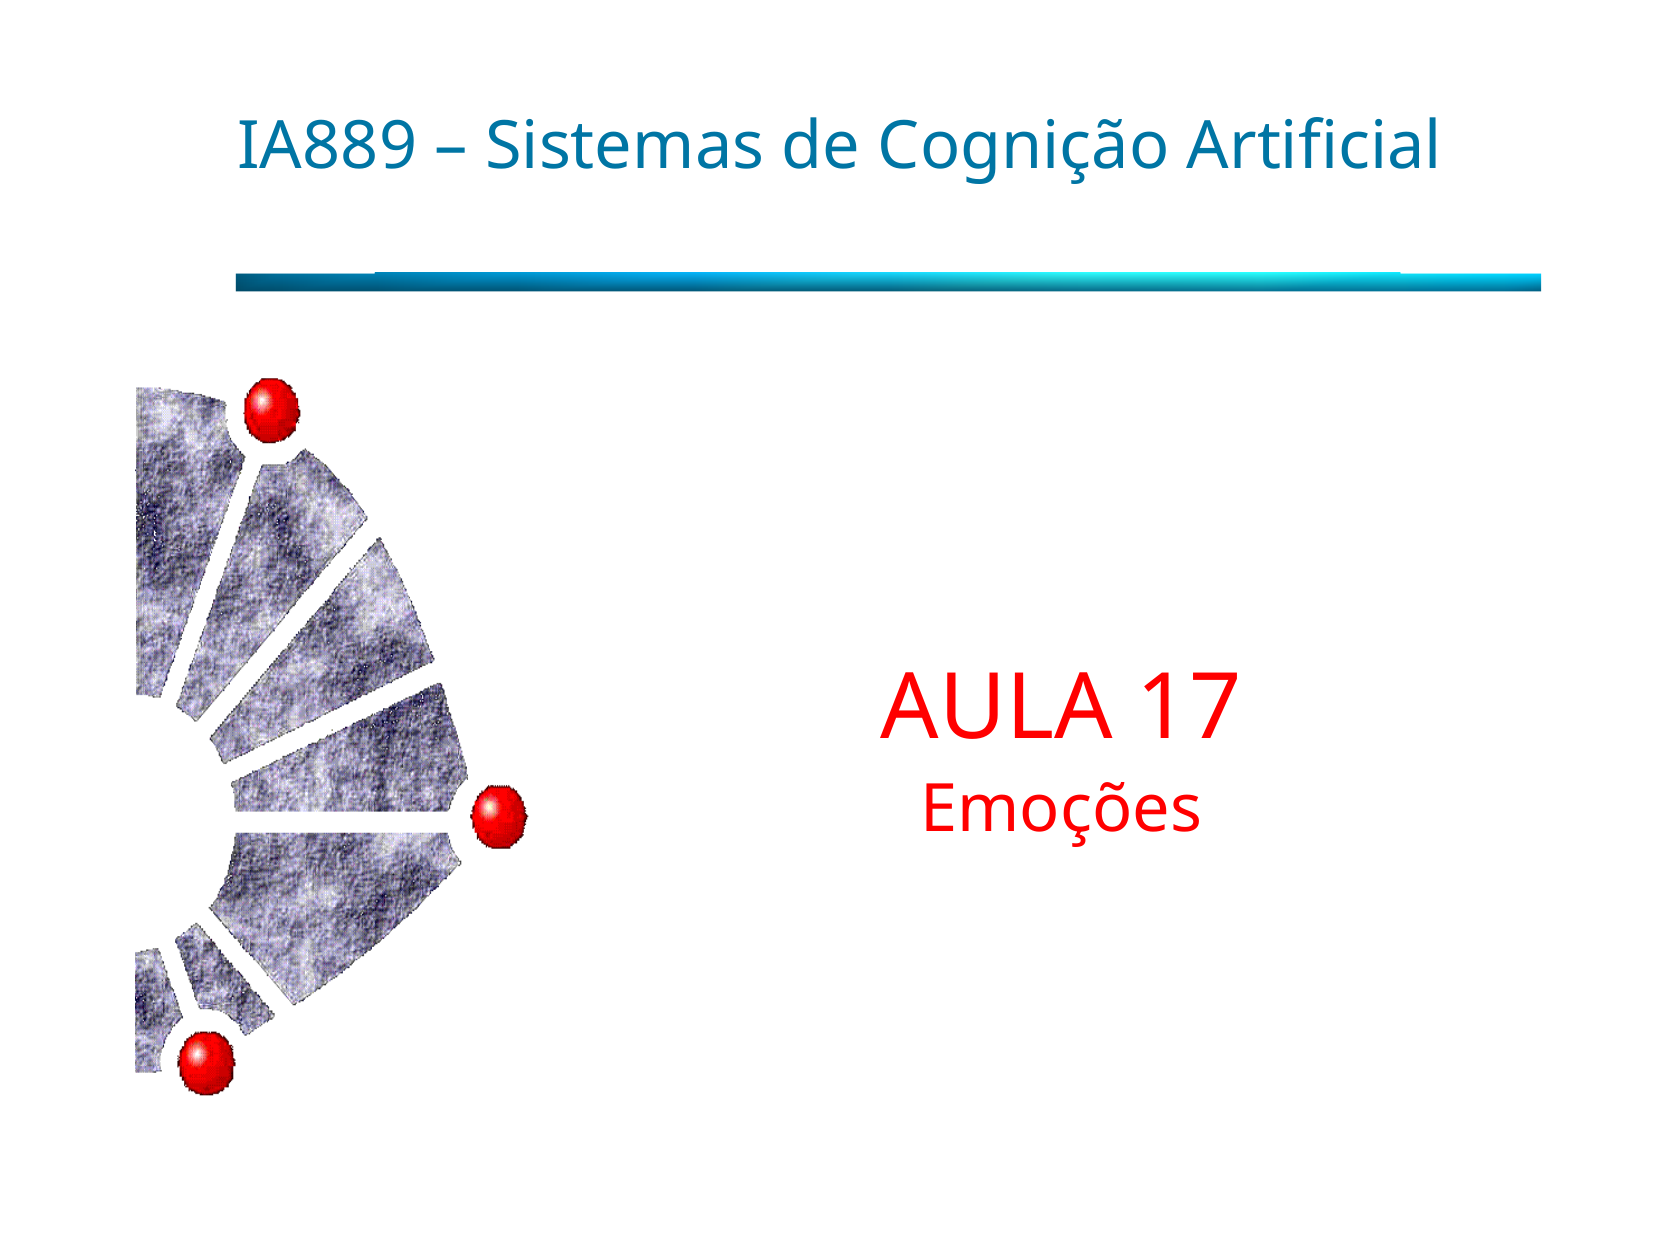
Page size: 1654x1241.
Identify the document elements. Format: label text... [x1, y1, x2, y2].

title IA889 – Sistemas de Cognição Artificial [61, 35, 1620, 250]
picture [125, 272, 1654, 295]
subtitle AULA 17 Emoções [553, 309, 1534, 1182]
chart [135, 324, 562, 1112]
